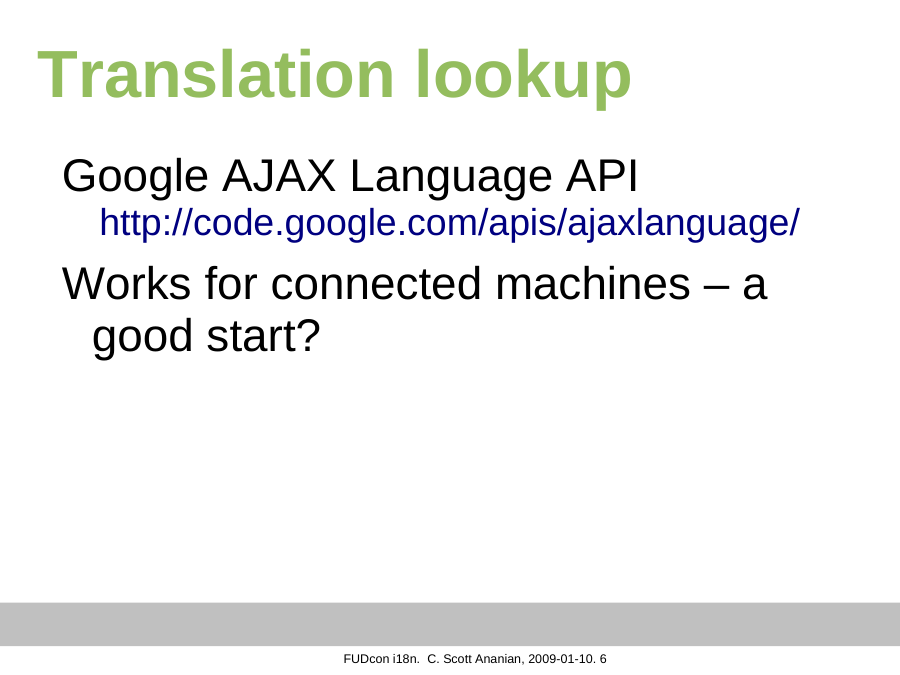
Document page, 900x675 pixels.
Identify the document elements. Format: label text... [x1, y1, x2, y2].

list Google AJAX Language API http://code.google.com/apis/ajaxlanguage/ Works for connected machines – a good start? [61, 150, 844, 675]
title Translation lookup [37, 37, 856, 211]
